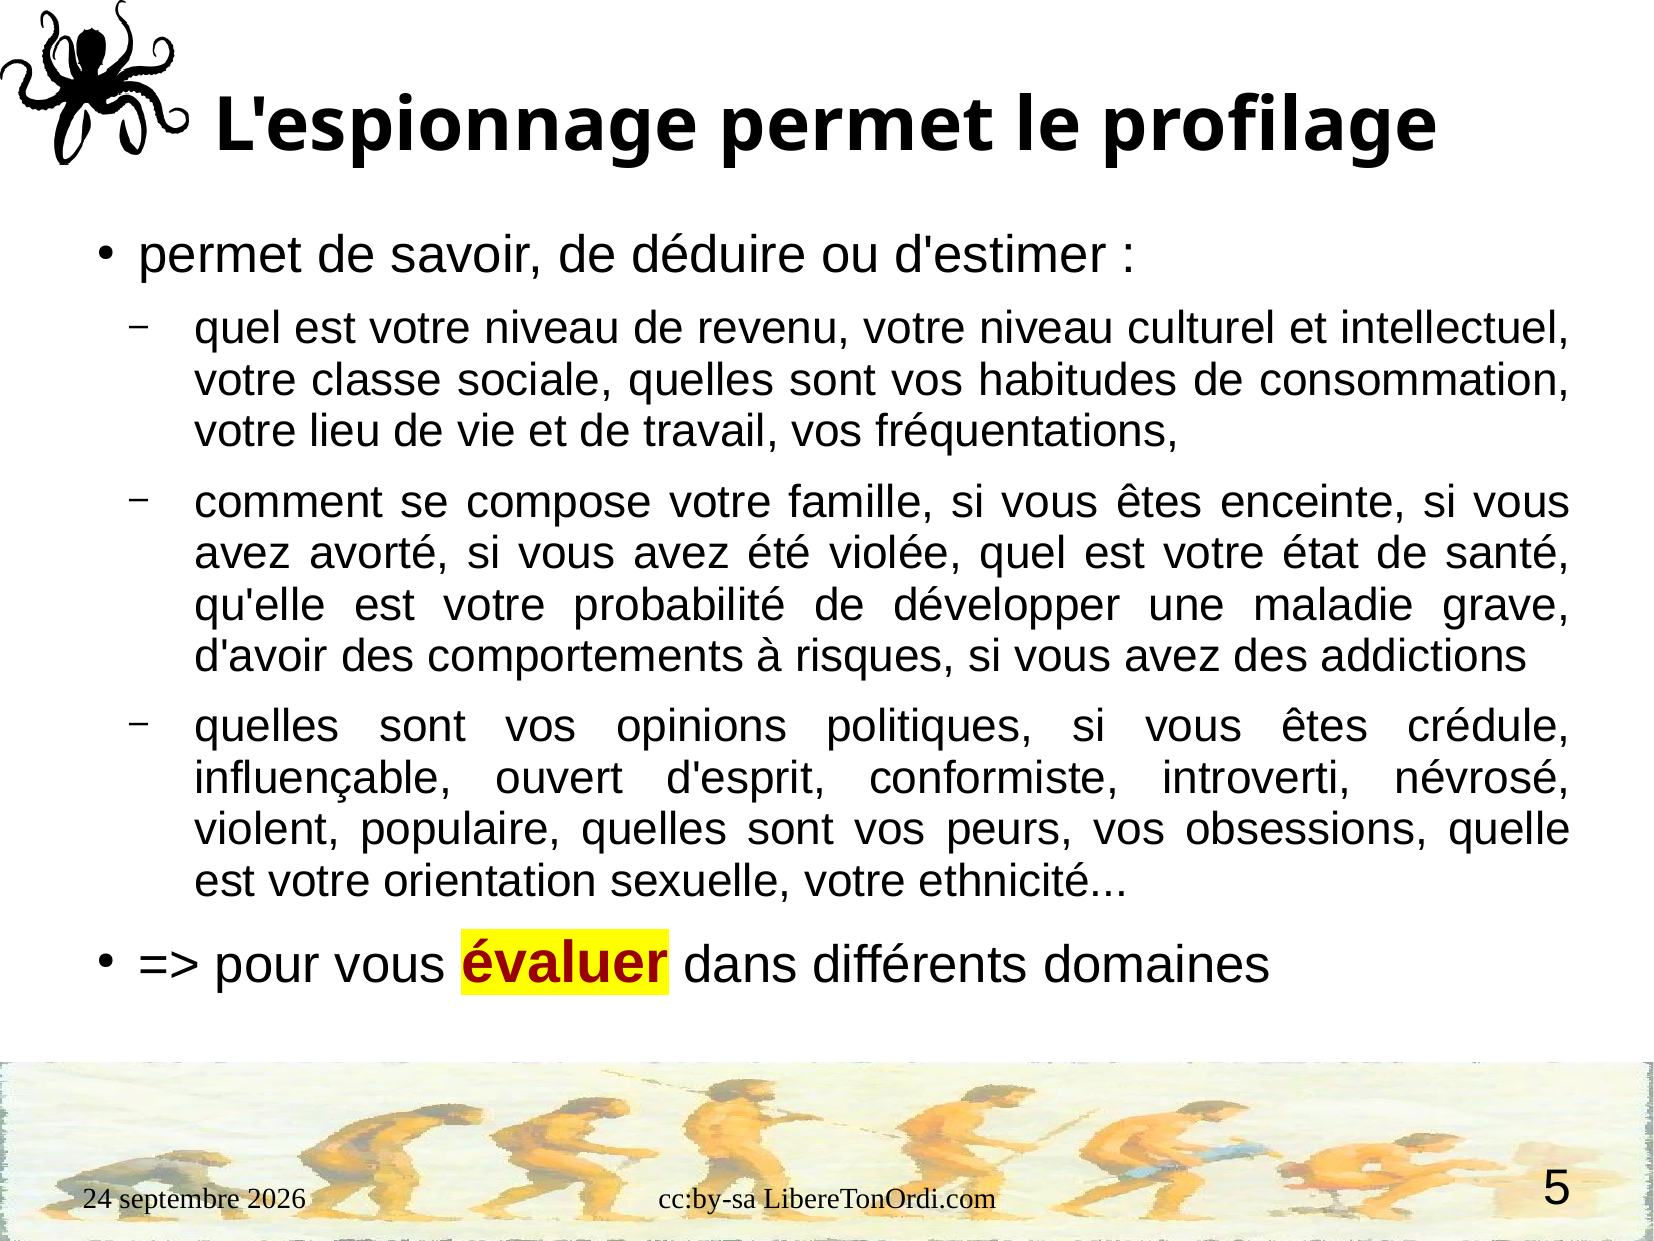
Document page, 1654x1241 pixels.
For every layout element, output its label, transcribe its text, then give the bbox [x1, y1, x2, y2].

picture [0, 1062, 1654, 1241]
picture [0, 0, 189, 165]
list permet de savoir, de déduire ou d'estimer : quel est votre niveau de revenu, votre niveau culturel et intellectuel, votre classe sociale, quelles sont vos habitudes de consommation, votre lieu de vie et de travail, vos fréquentations, comment se compose votre famille, si vous êtes enceinte, si vous avez avorté, si vous avez été violée, quel est votre état de santé, qu'elle est votre probabilité de développer une maladie grave, d'avoir des comportements à risques, si vous avez des addictions quelles sont vos opinions politiques, si vous êtes crédule, influençable, ouvert d'esprit, conformiste, introverti, névrosé, violent, populaire, quelles sont vos peurs, vos obsessions, quelle est votre orientation sexuelle, votre ethnicité... => pour vous évaluer dans différents domaines [82, 224, 1571, 1010]
title L'espionnage permet le profilage [82, 47, 1571, 196]
